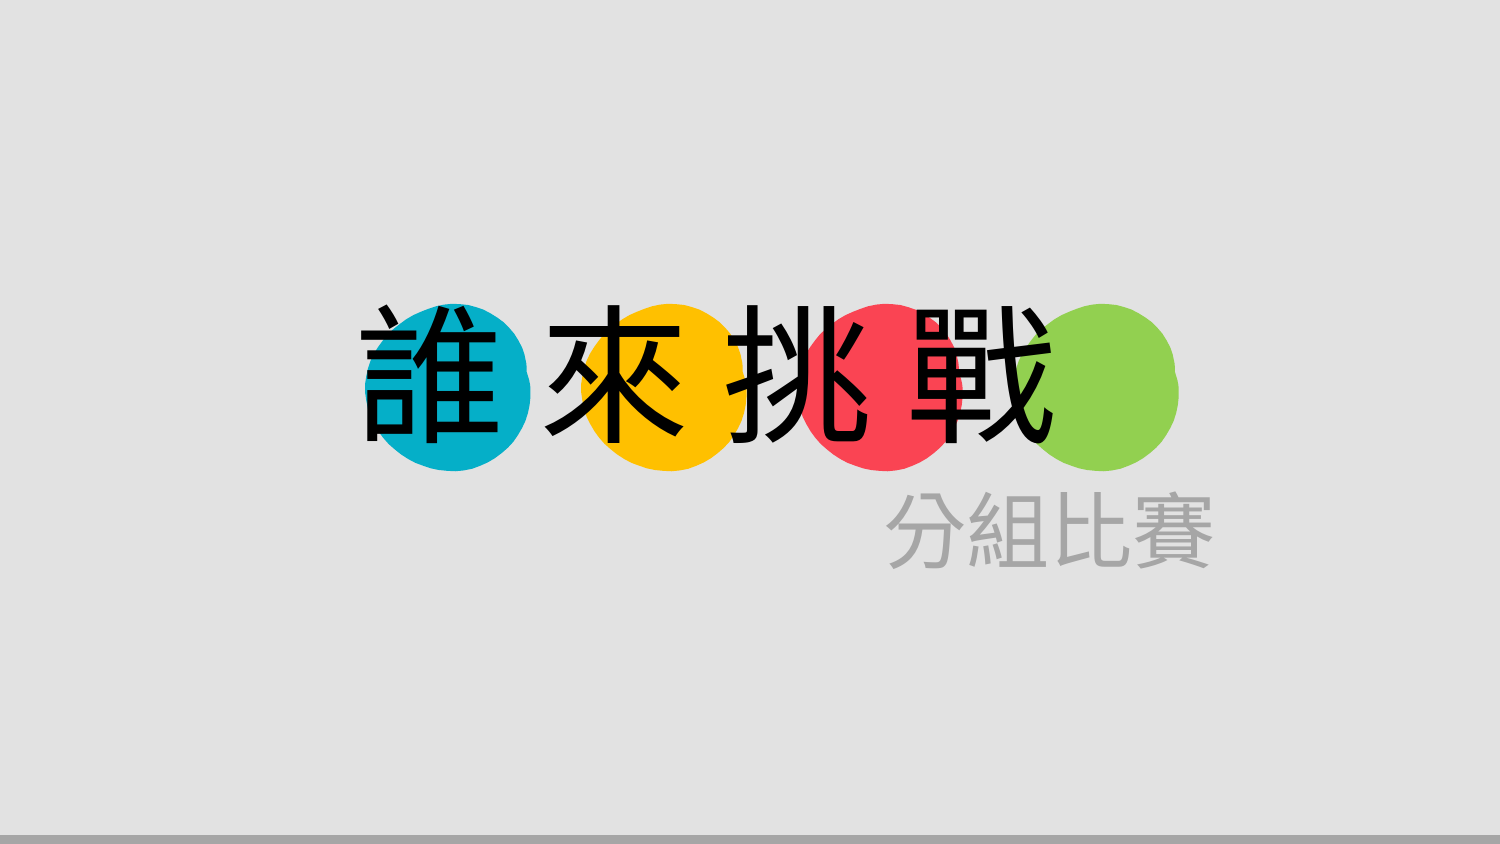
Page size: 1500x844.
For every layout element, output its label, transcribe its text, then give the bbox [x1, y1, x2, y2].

text_box 分組比賽 [868, 471, 1359, 588]
text_box 誰 來 挑 戰 [340, 273, 1274, 471]
